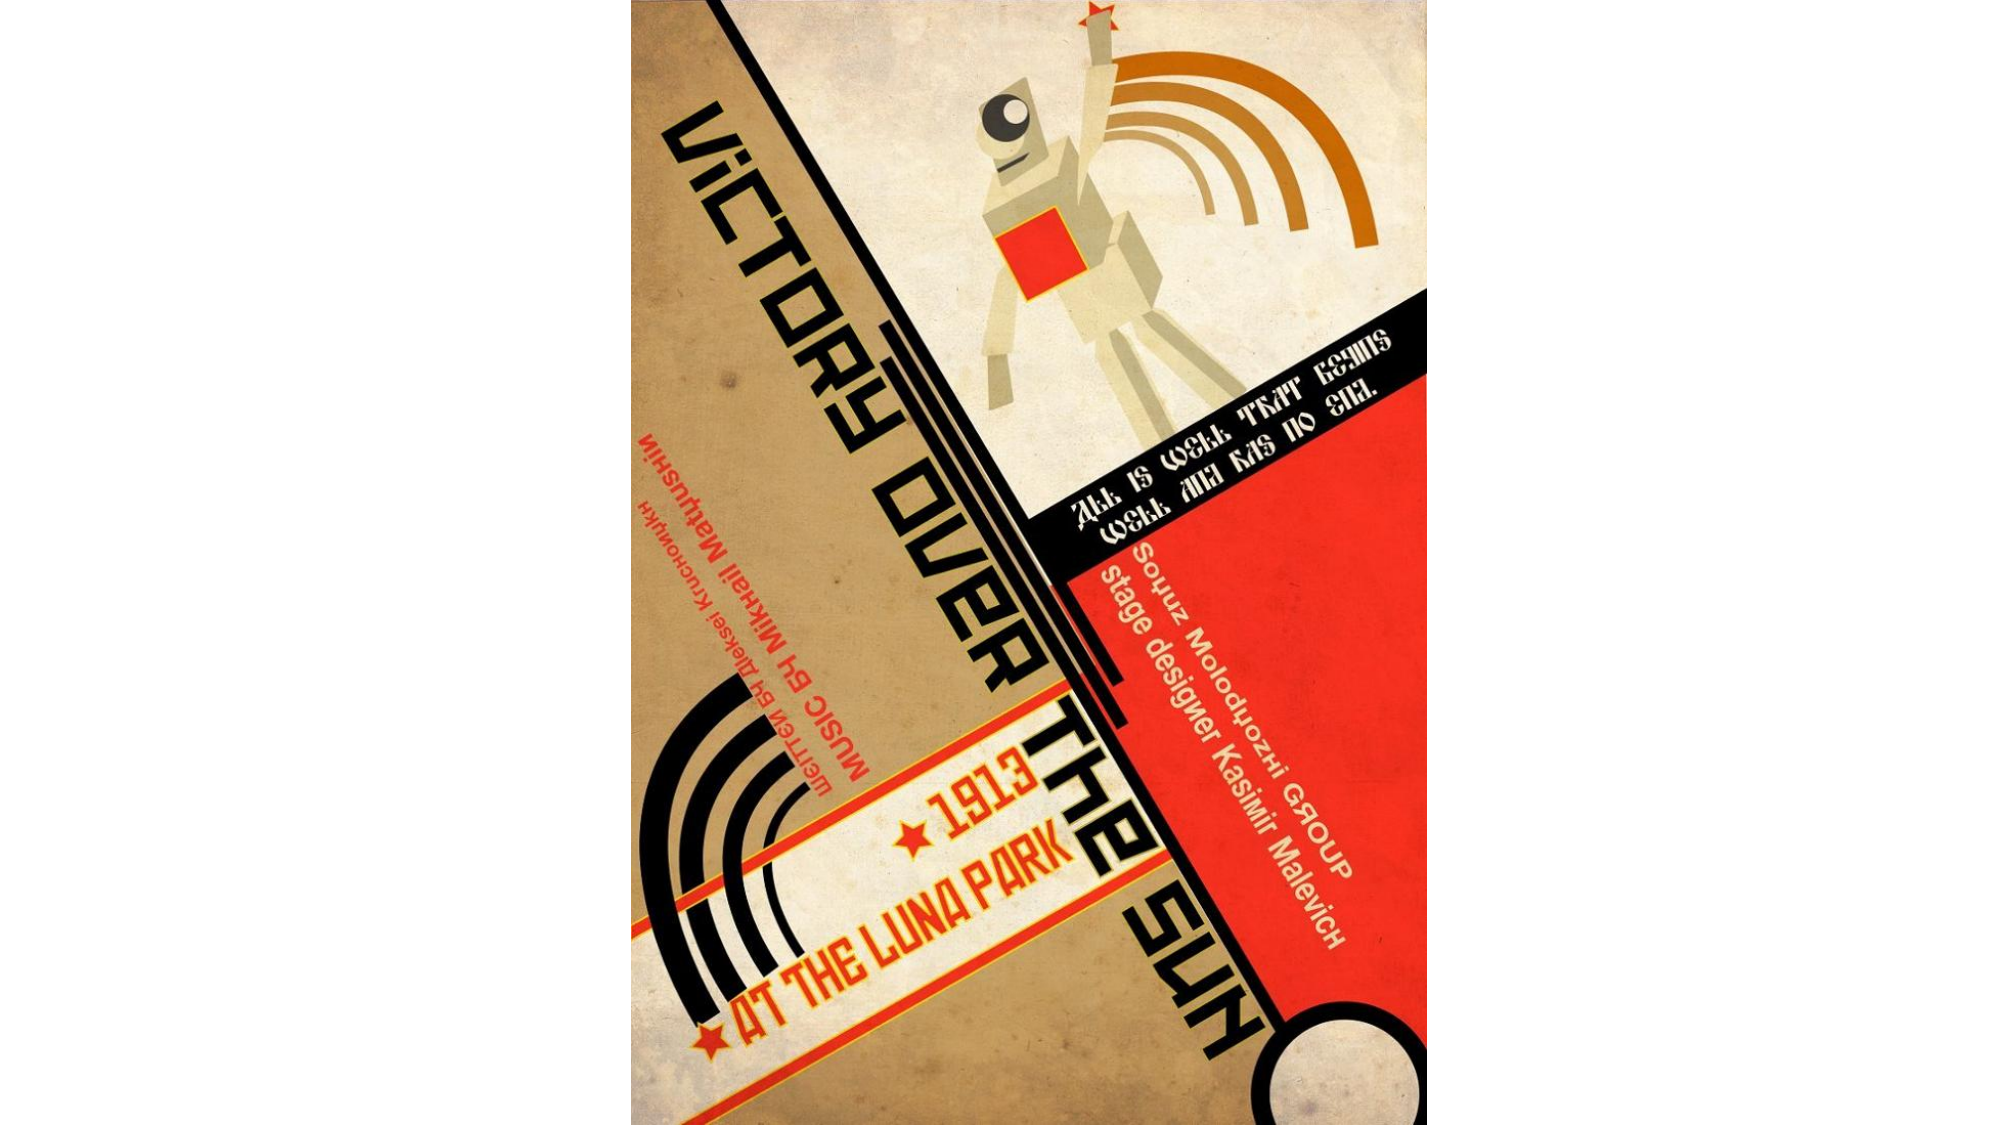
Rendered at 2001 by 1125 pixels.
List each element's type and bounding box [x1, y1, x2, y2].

picture [631, 0, 1427, 1125]
